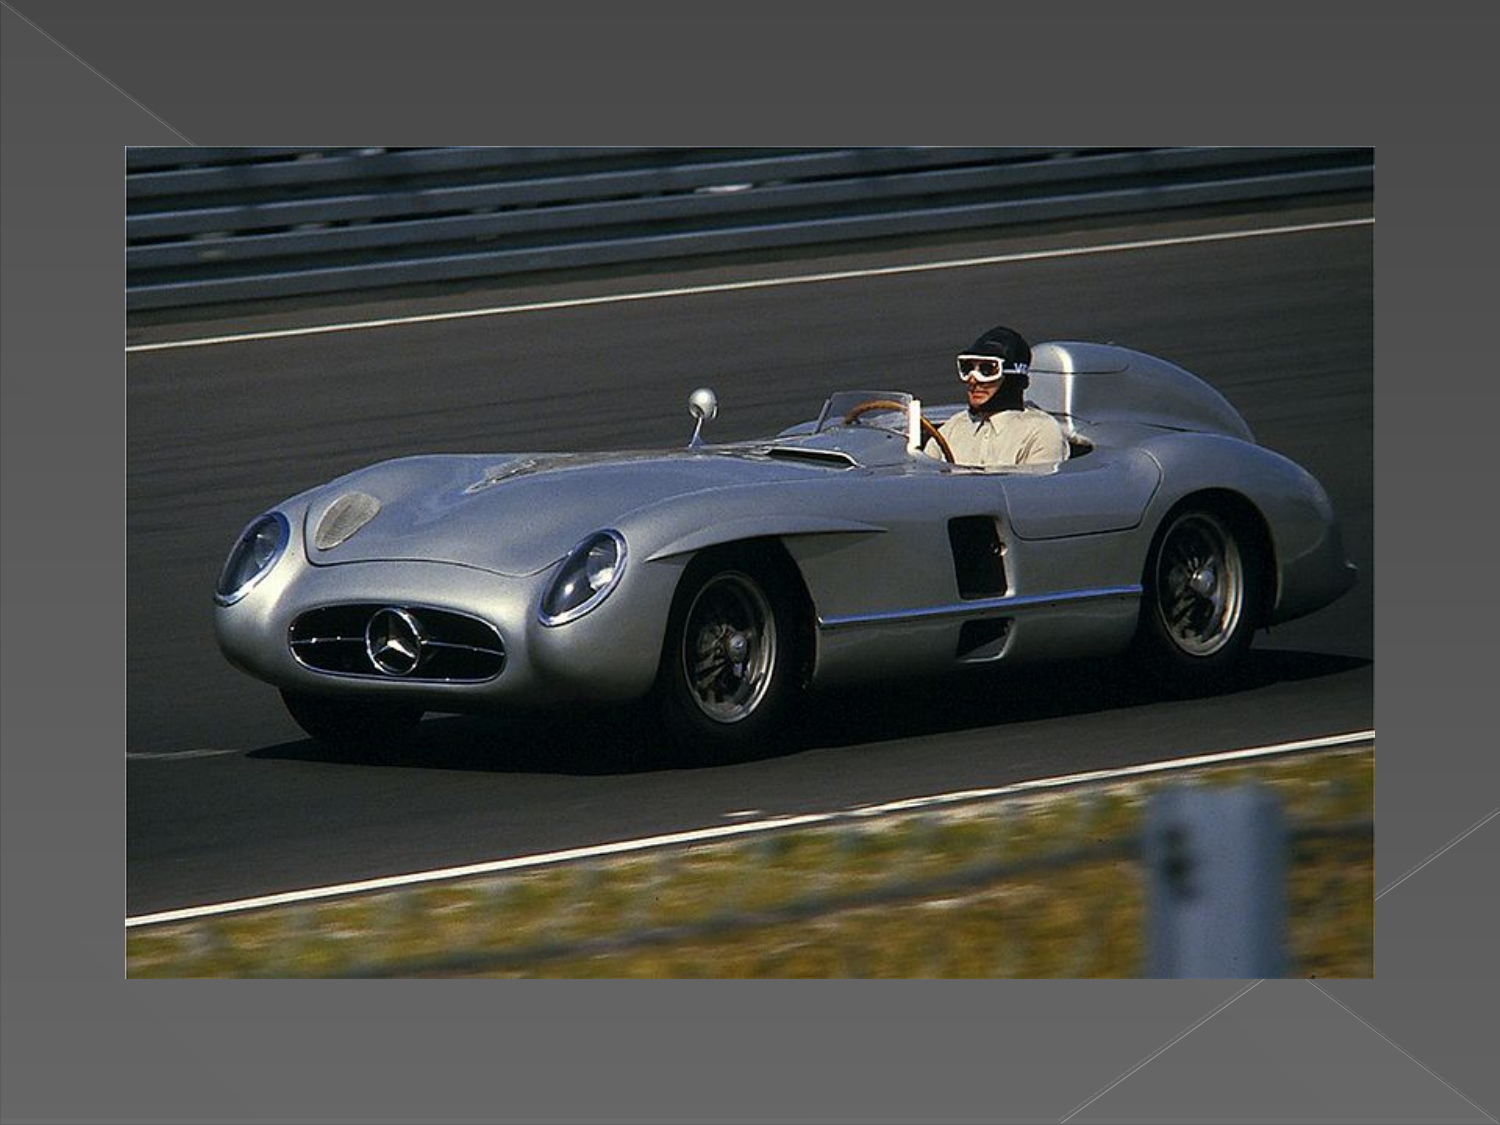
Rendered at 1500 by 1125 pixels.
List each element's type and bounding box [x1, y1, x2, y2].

picture [125, 146, 1375, 979]
